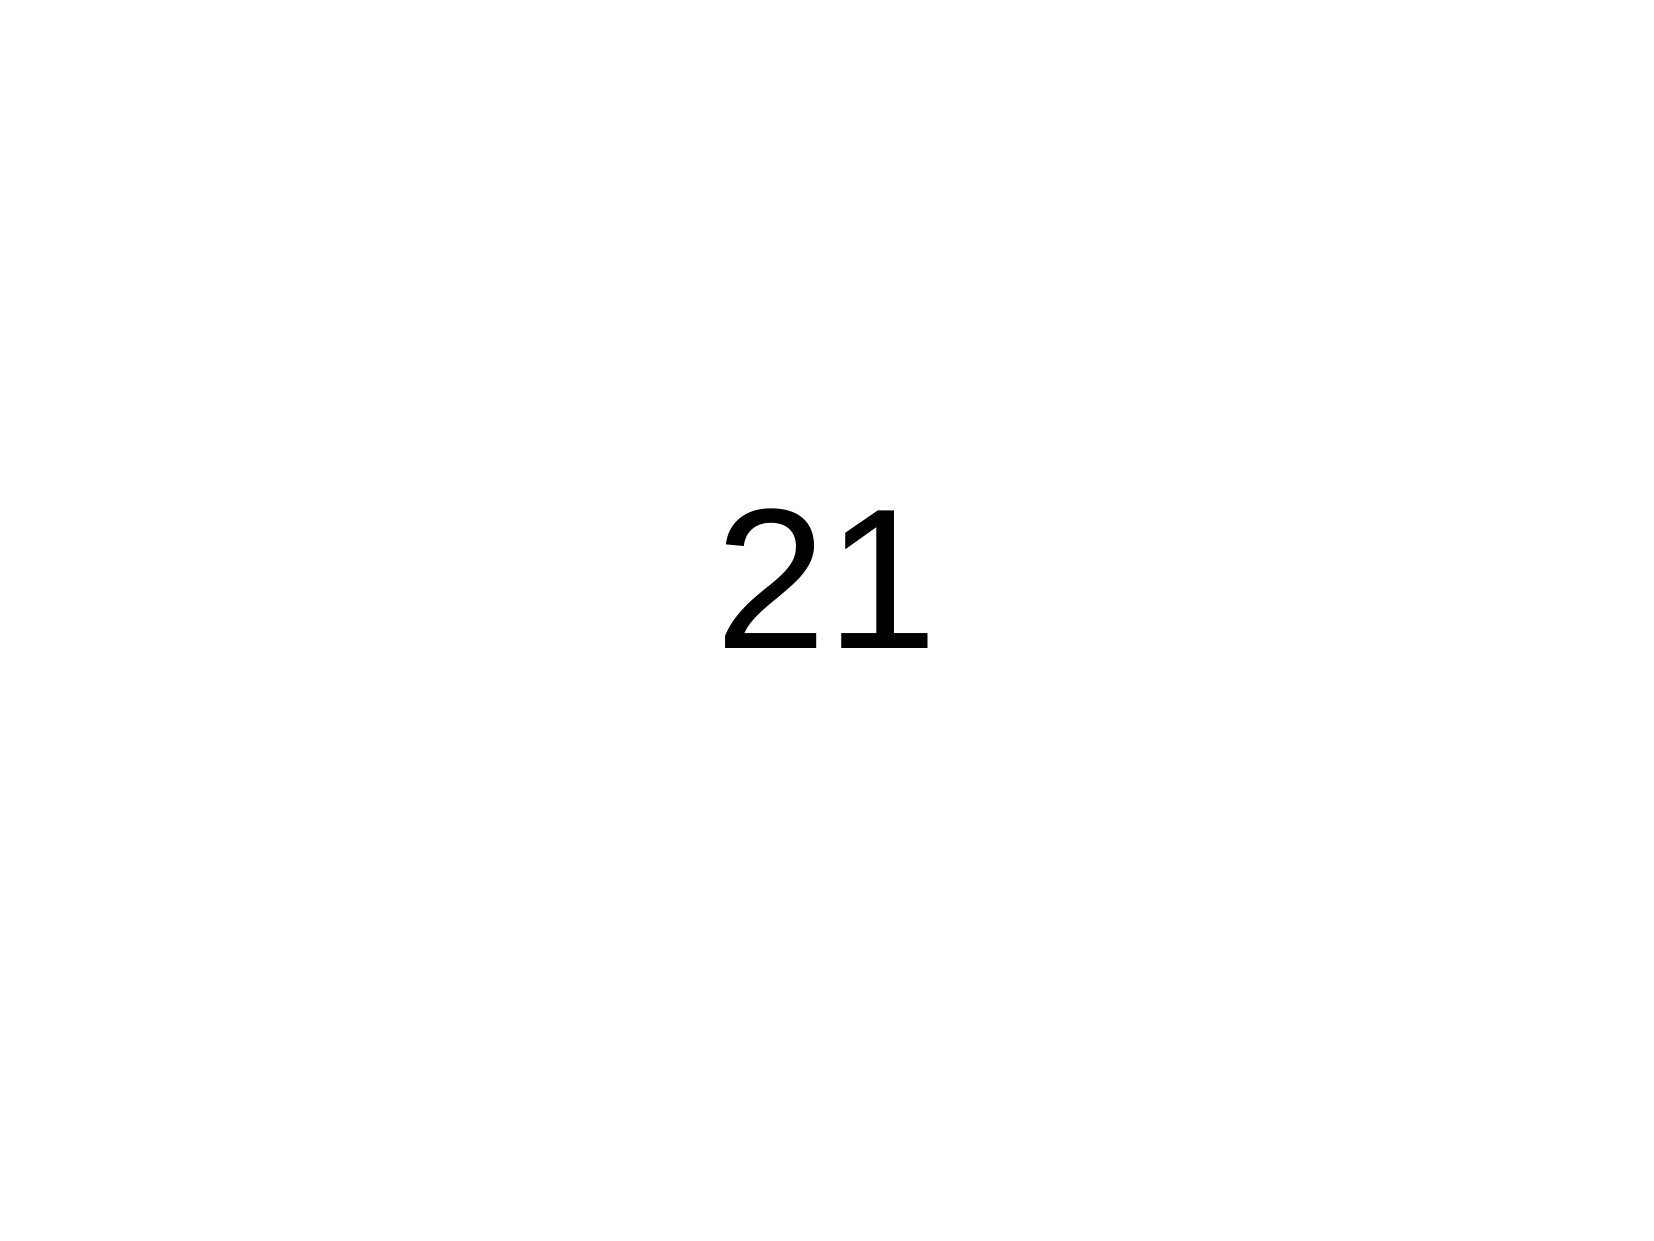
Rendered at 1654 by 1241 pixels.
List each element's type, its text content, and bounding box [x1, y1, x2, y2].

subtitle 21 [82, 49, 1571, 1109]
